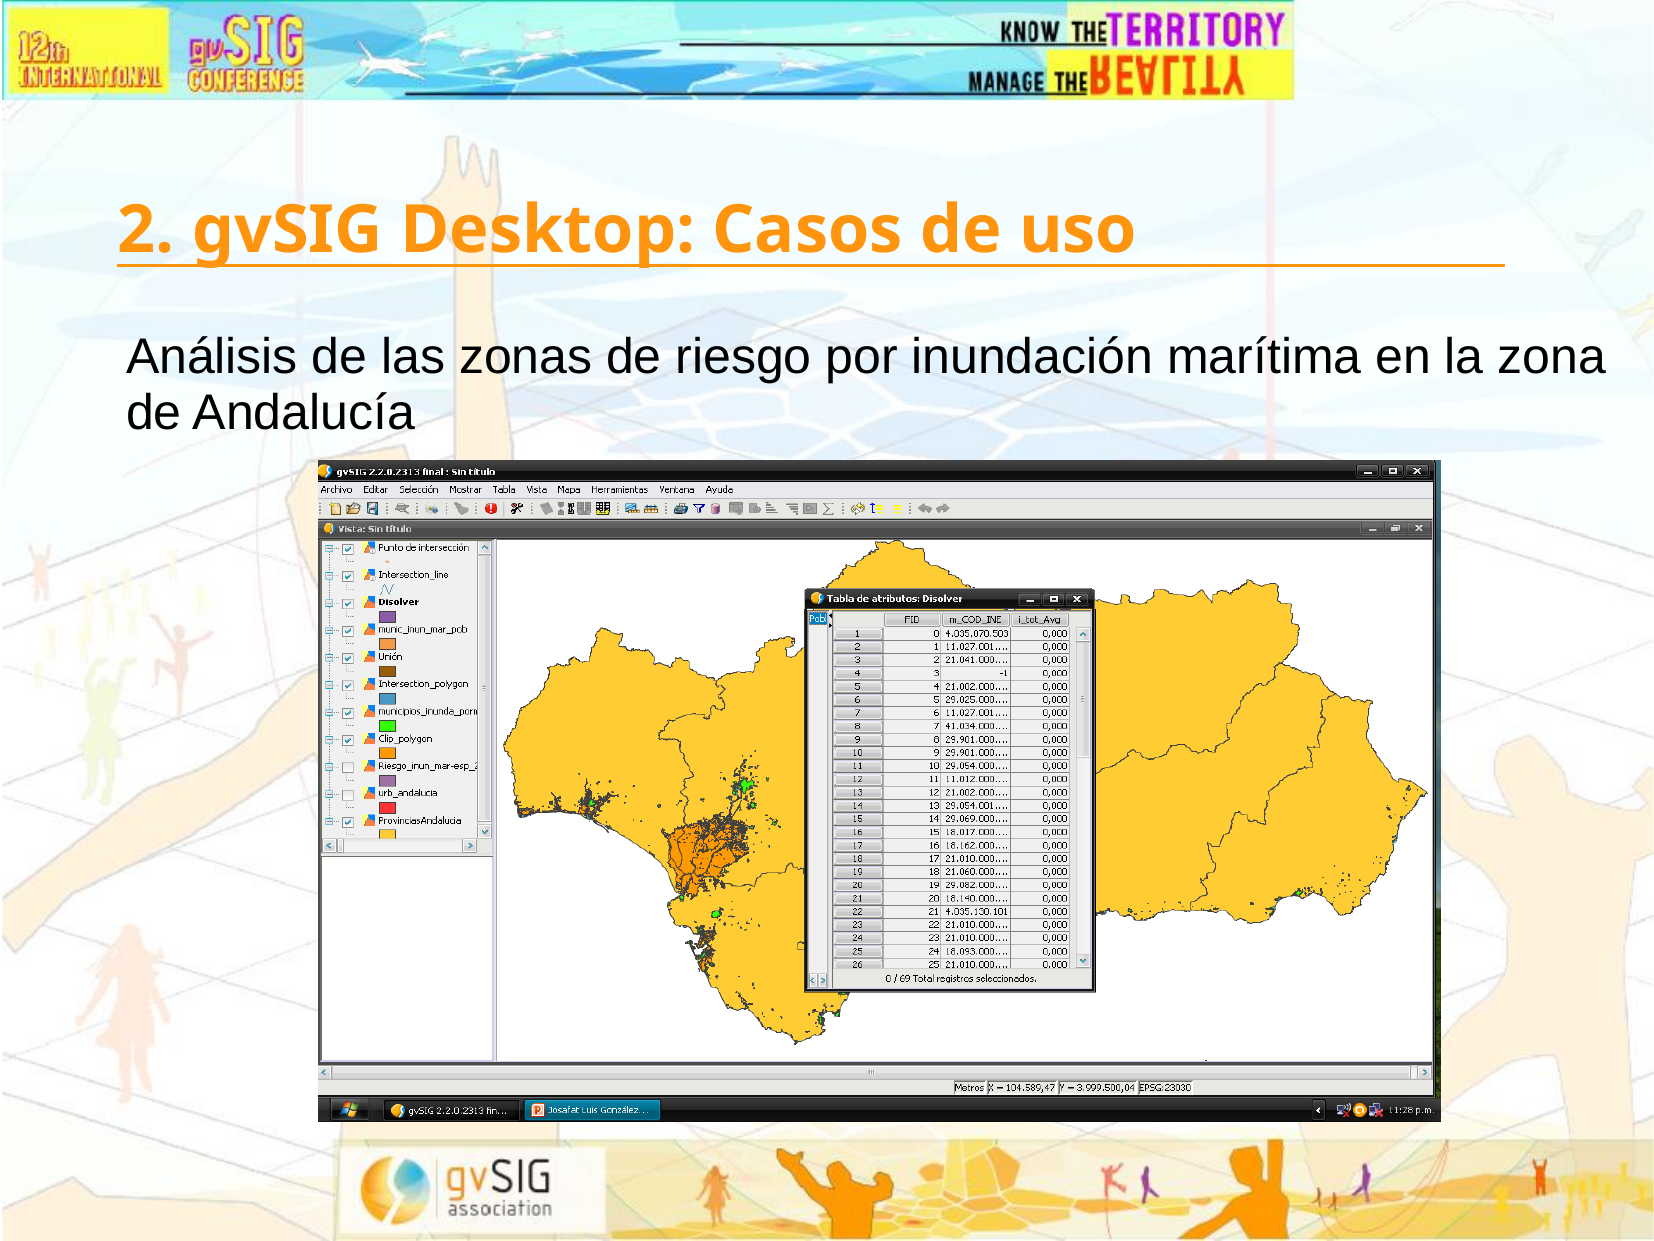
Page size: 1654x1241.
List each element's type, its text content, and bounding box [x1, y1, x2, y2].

text_box Análisis de las zonas de riesgo por inundación marítima en la zona de Andalucía [111, 321, 1622, 449]
title 2. gvSIG Desktop: Casos de uso [117, 187, 1606, 266]
picture [2, 0, 1654, 1241]
